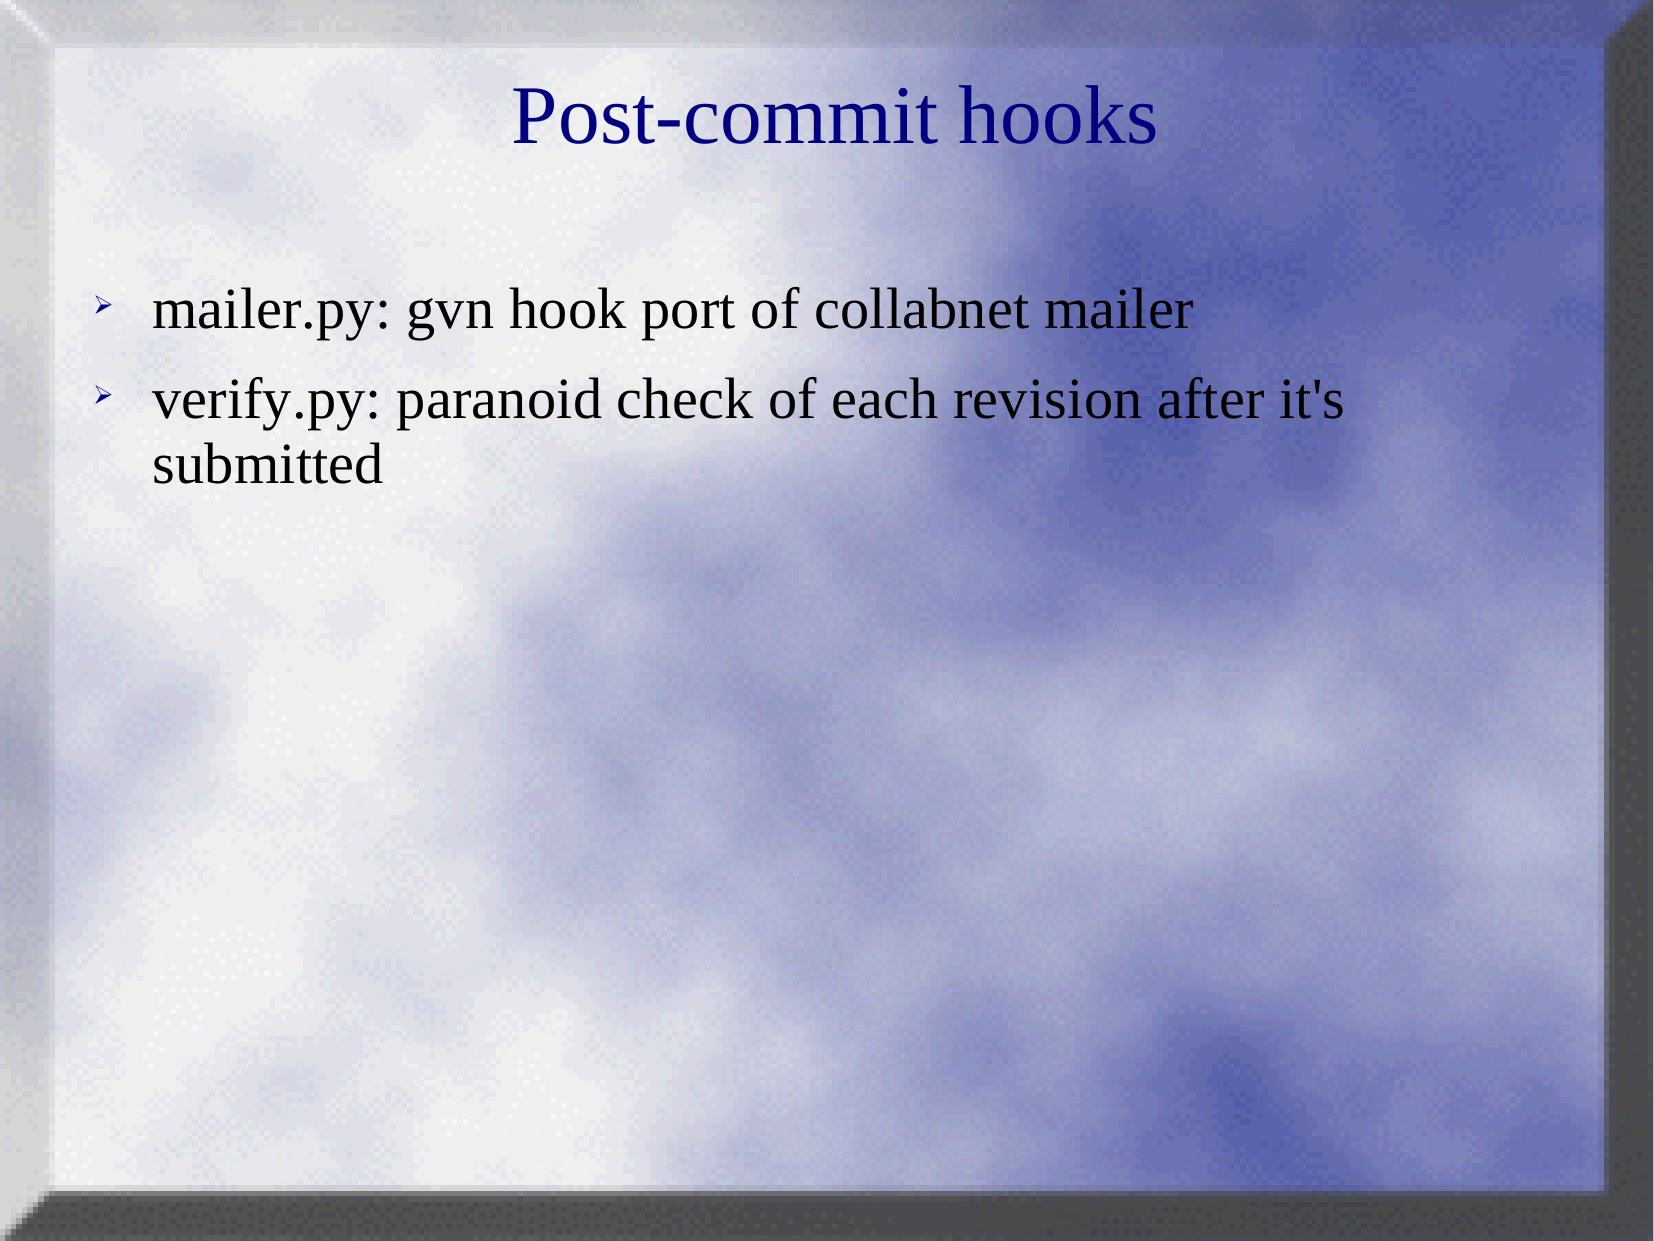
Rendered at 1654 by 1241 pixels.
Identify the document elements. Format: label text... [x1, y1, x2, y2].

title Post-commit hooks [120, 67, 1552, 165]
picture [0, 0, 1654, 1241]
list mailer.py: gvn hook port of collabnet mailer verify.py: paranoid check of each revision after it's submitted [93, 276, 1506, 496]
